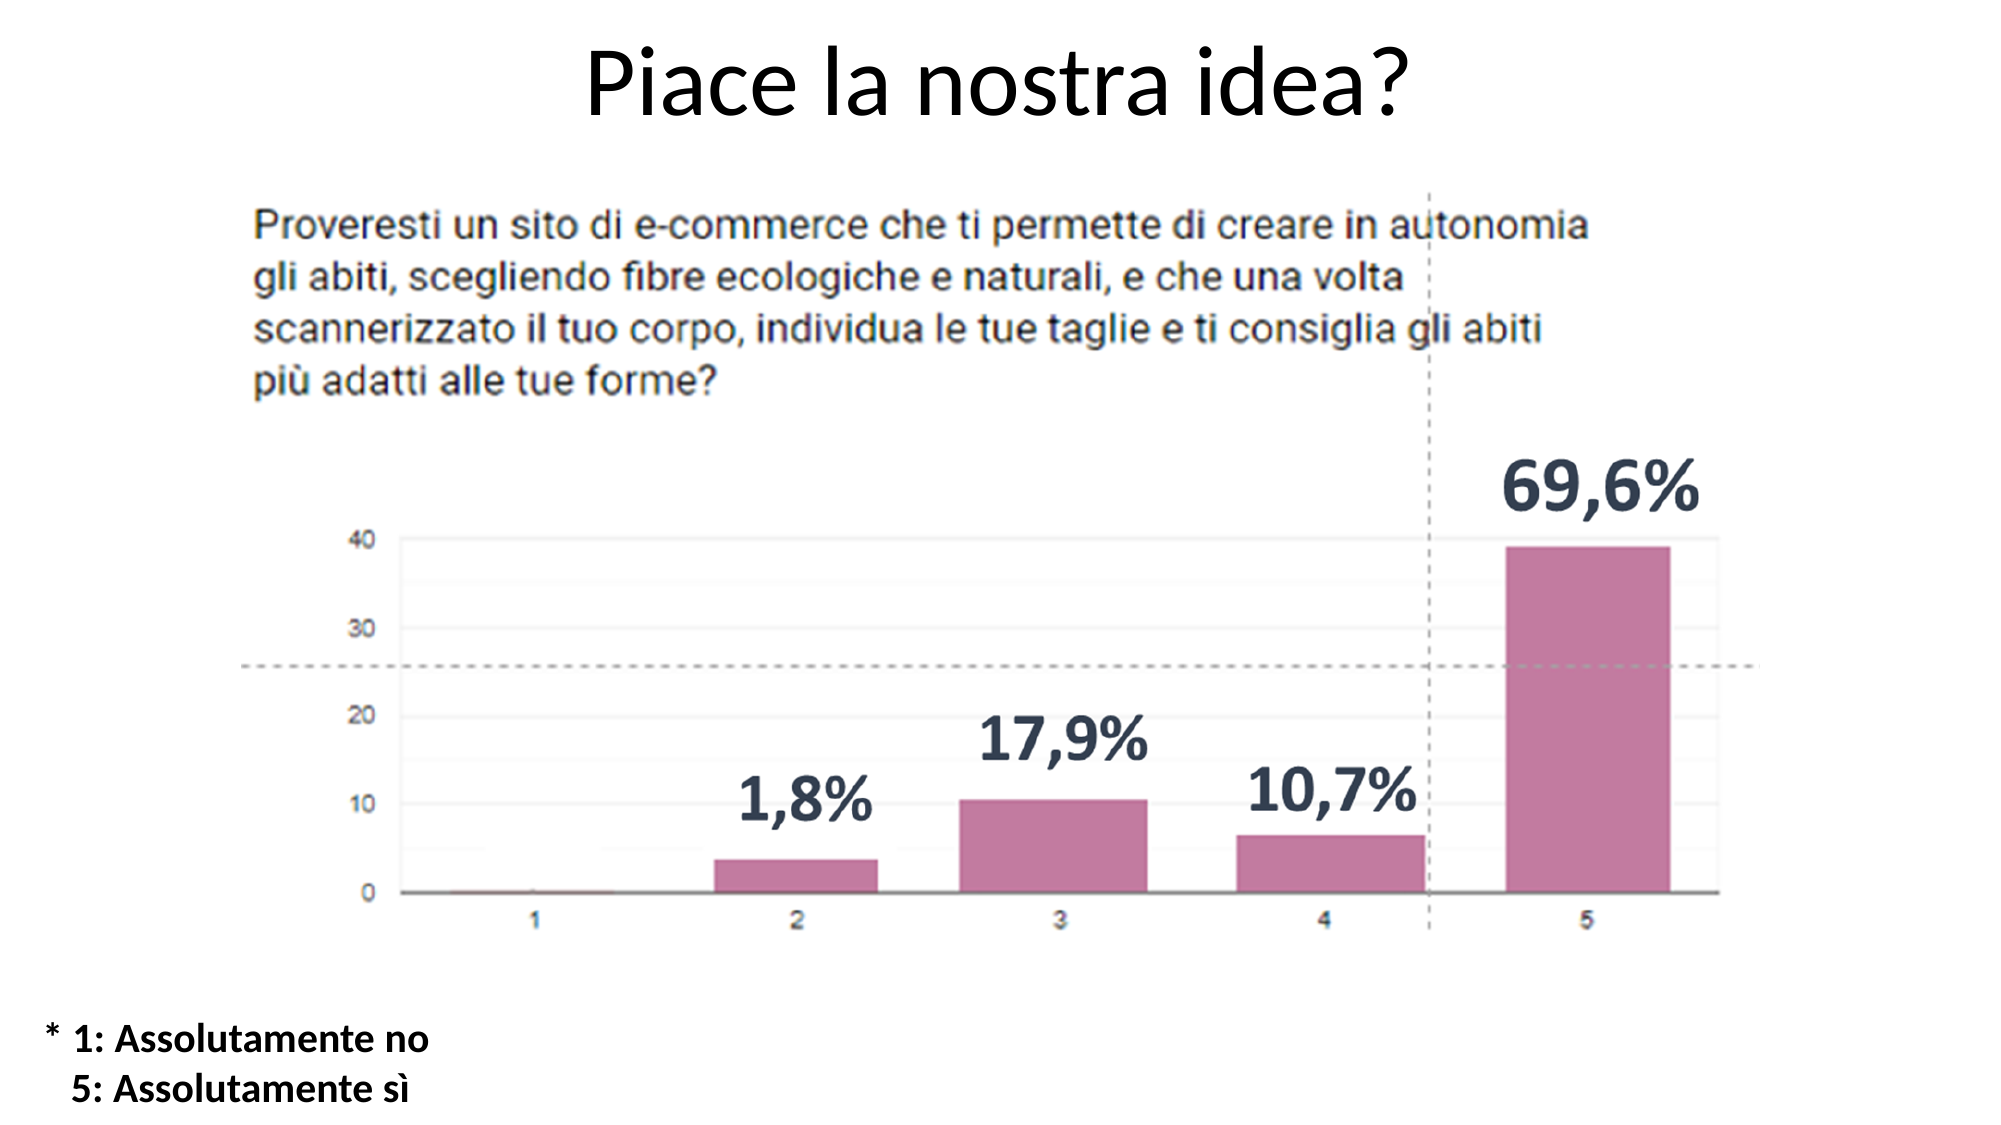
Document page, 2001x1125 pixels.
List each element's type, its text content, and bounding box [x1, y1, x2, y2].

text_box Piace la nostra idea? [0, 0, 2000, 144]
picture [240, 189, 1760, 936]
text_box * 1: Assolutamente no 5: Assolutamente sì [18, 1003, 474, 1119]
